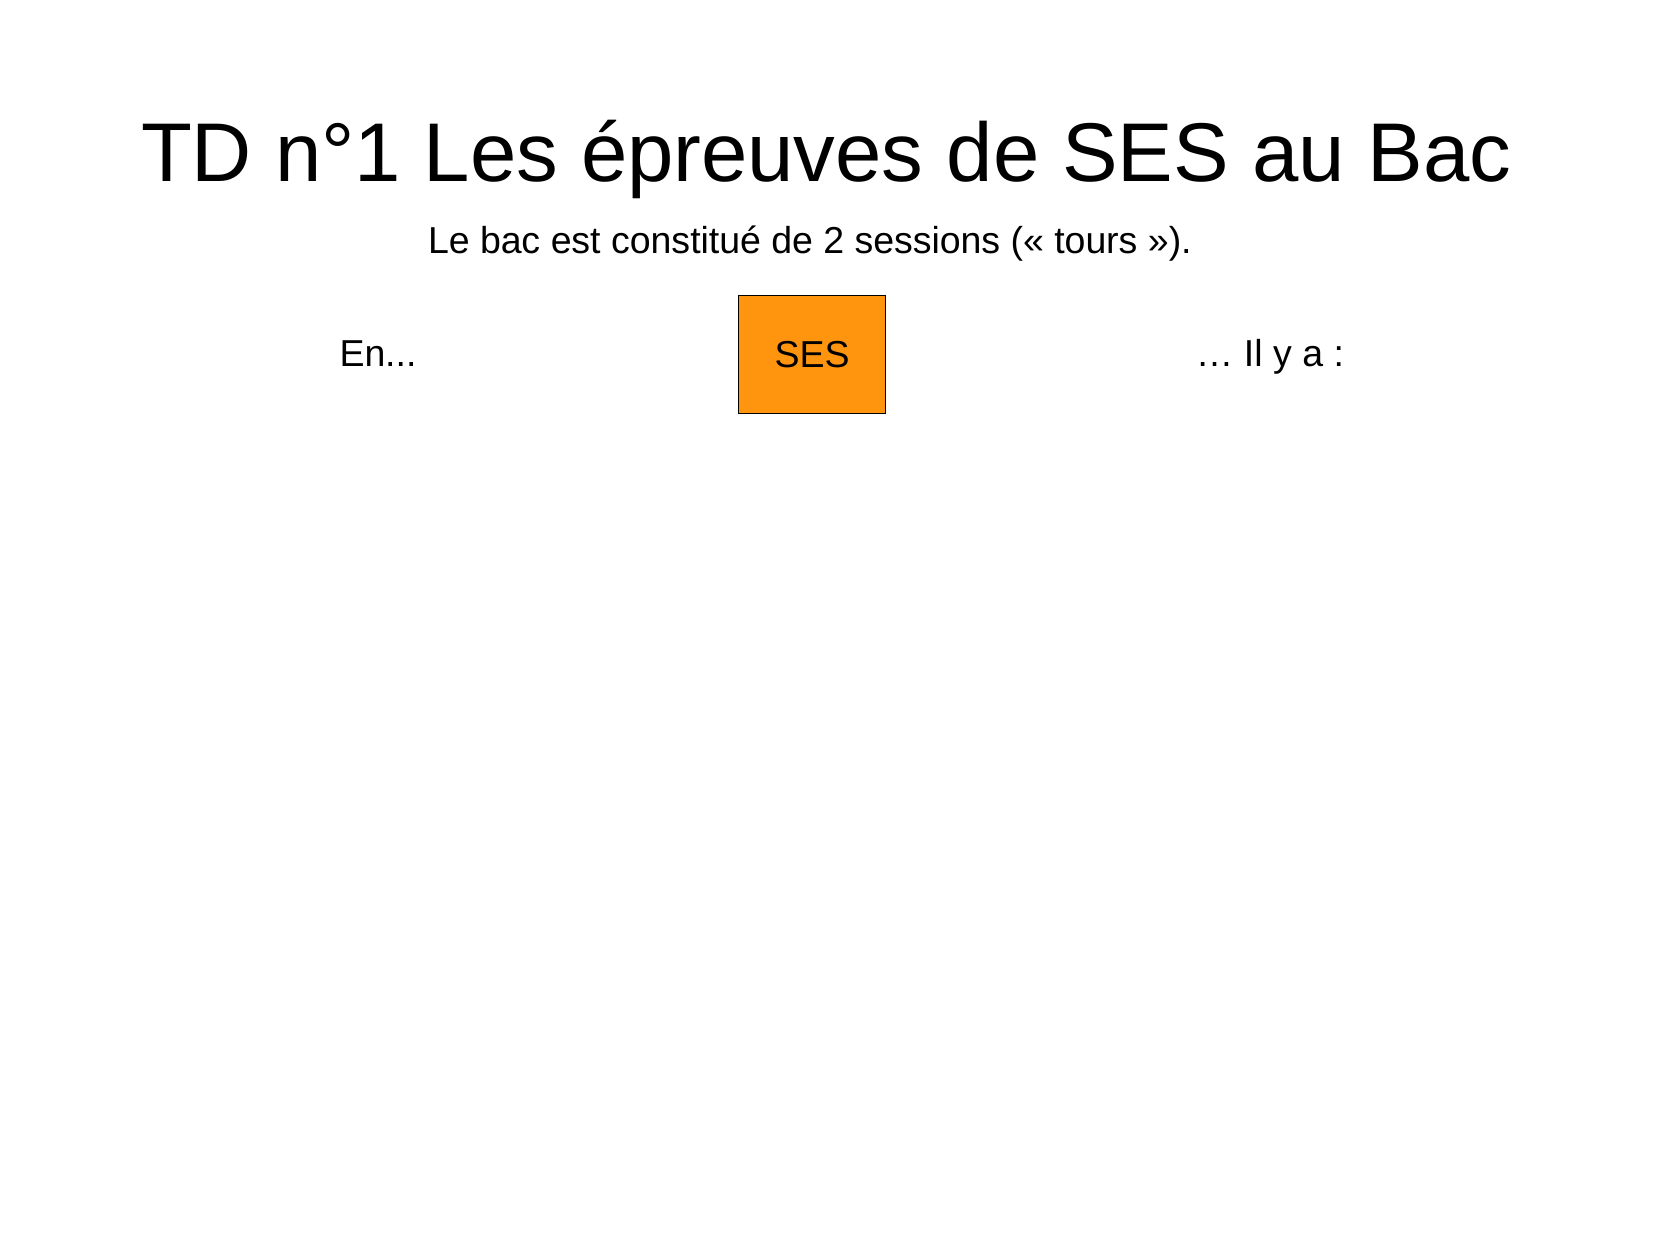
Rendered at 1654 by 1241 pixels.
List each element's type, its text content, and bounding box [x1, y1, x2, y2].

text_box Le bac est constitué de 2 sessions (« tours »). [413, 212, 1209, 270]
text_box … Il y a : [1181, 324, 1359, 382]
text_box SES [738, 295, 886, 414]
text_box En... [324, 324, 432, 382]
title TD n°1 Les épreuves de SES au Bac [82, 49, 1571, 257]
